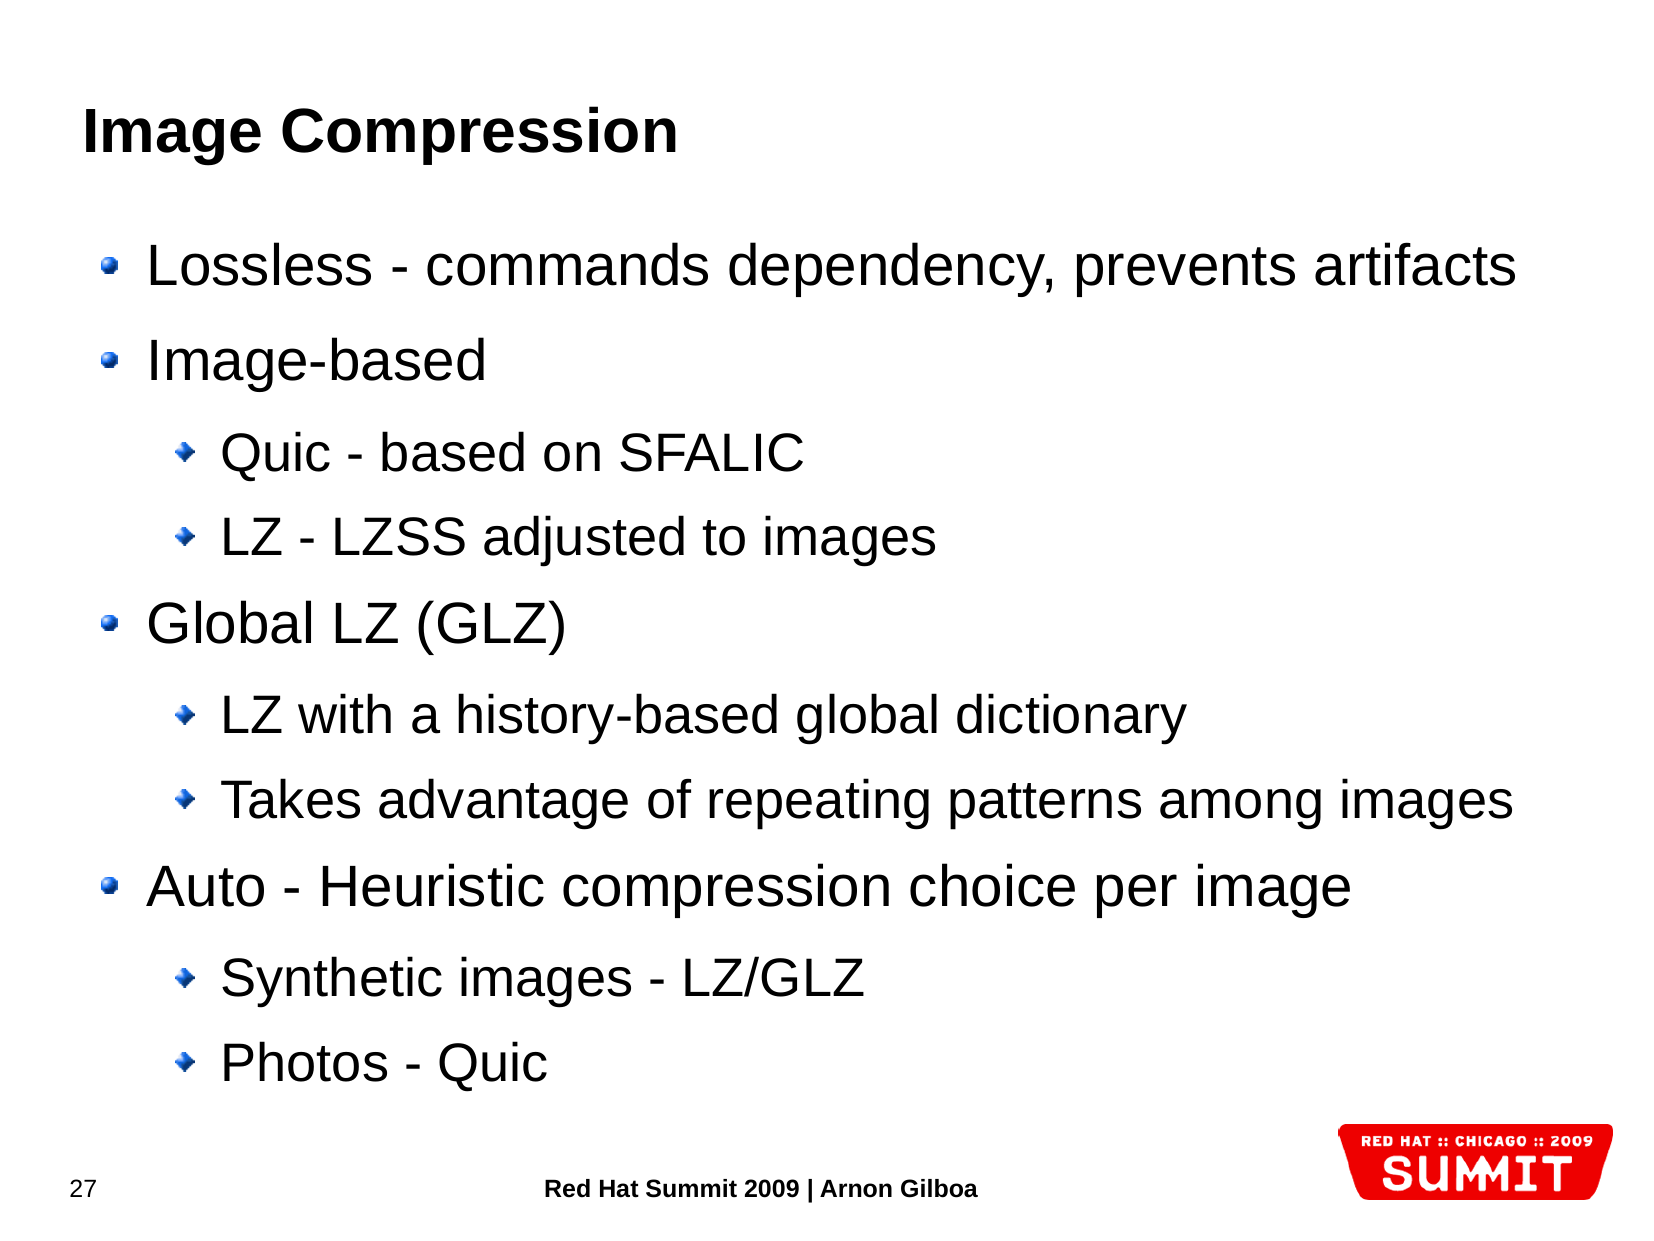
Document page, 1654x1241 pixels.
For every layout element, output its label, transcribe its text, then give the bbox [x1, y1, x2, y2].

list Lossless - commands dependency, prevents artifacts Image-based Quic - based on SFALIC LZ - LZSS adjusted to images Global LZ (GLZ) LZ with a history-based global dictionary Takes advantage of repeating patterns among images Auto - Heuristic compression choice per image Synthetic images - LZ/GLZ Photos - Quic [86, 232, 1576, 1093]
picture [1338, 1124, 1613, 1200]
title Image Compression [82, 37, 1571, 226]
